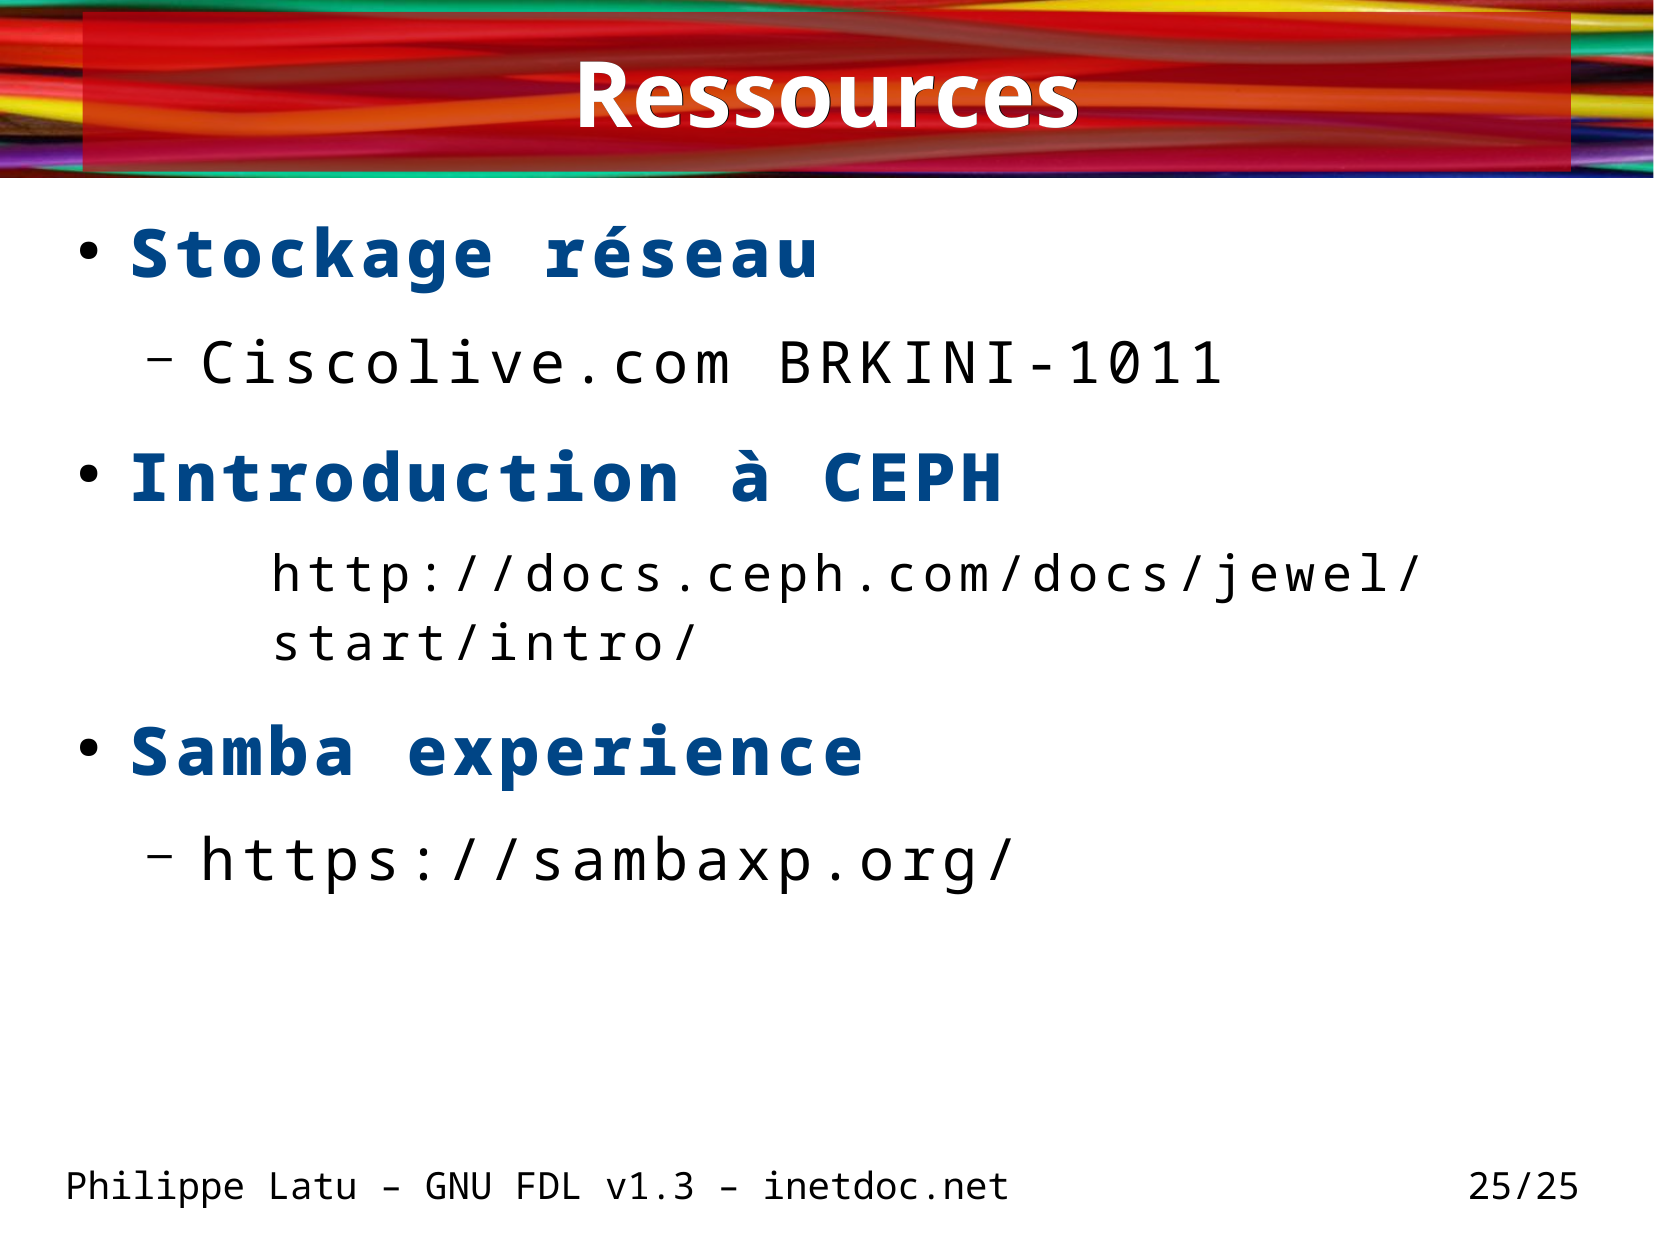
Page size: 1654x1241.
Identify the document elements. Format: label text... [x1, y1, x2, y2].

list Stockage réseau Ciscolive.com BRKINI-1011 Introduction à CEPH http://docs.ceph.com/docs/jewel/start/intro/ Samba experience https://sambaxp.org/ [59, 206, 1548, 1099]
picture [0, 0, 1654, 178]
text_box Philippe Latu – GNU FDL v1.3 – inetdoc.net <numéro>/25 [59, 1133, 1595, 1237]
title Ressources [82, 11, 1571, 172]
